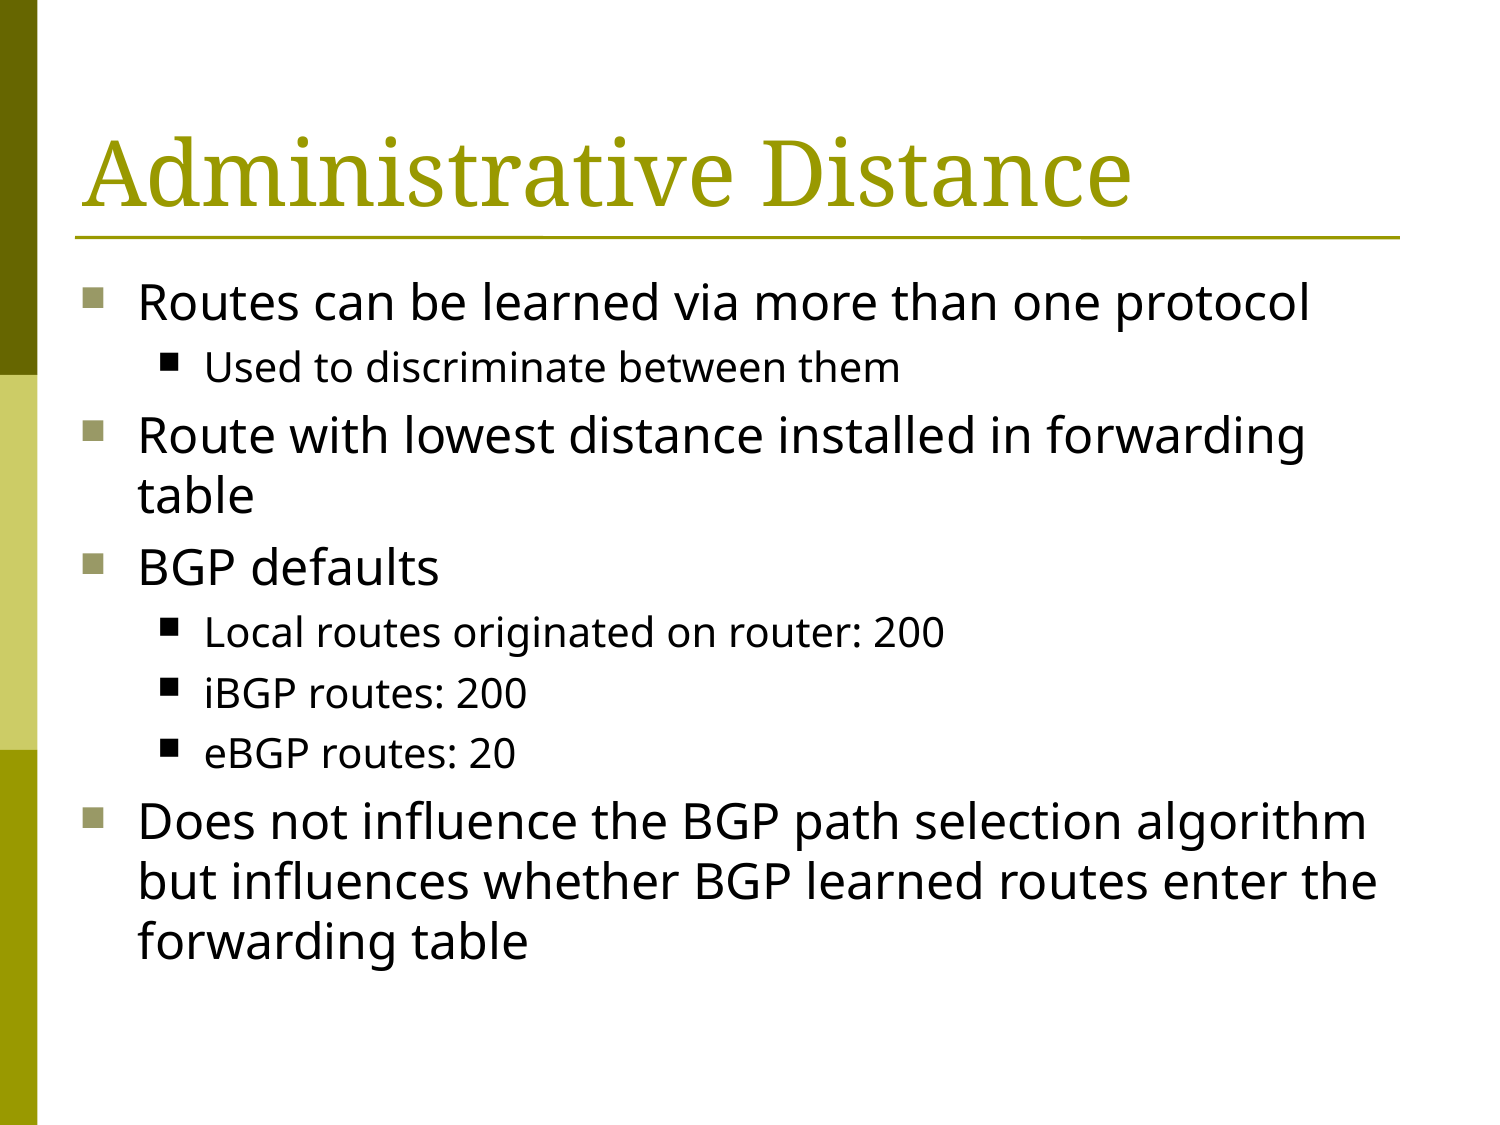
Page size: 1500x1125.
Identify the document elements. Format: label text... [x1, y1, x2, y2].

subtitle Routes can be learned via more than one protocol Used to discriminate between them Route with lowest distance installed in forwarding table BGP defaults Local routes originated on router: 200 iBGP routes: 200 eBGP routes: 20 Does not influence the BGP path selection algorithm but influences whether BGP learned routes enter the forwarding table [75, 262, 1425, 1006]
title Administrative Distance [75, 45, 1425, 233]
